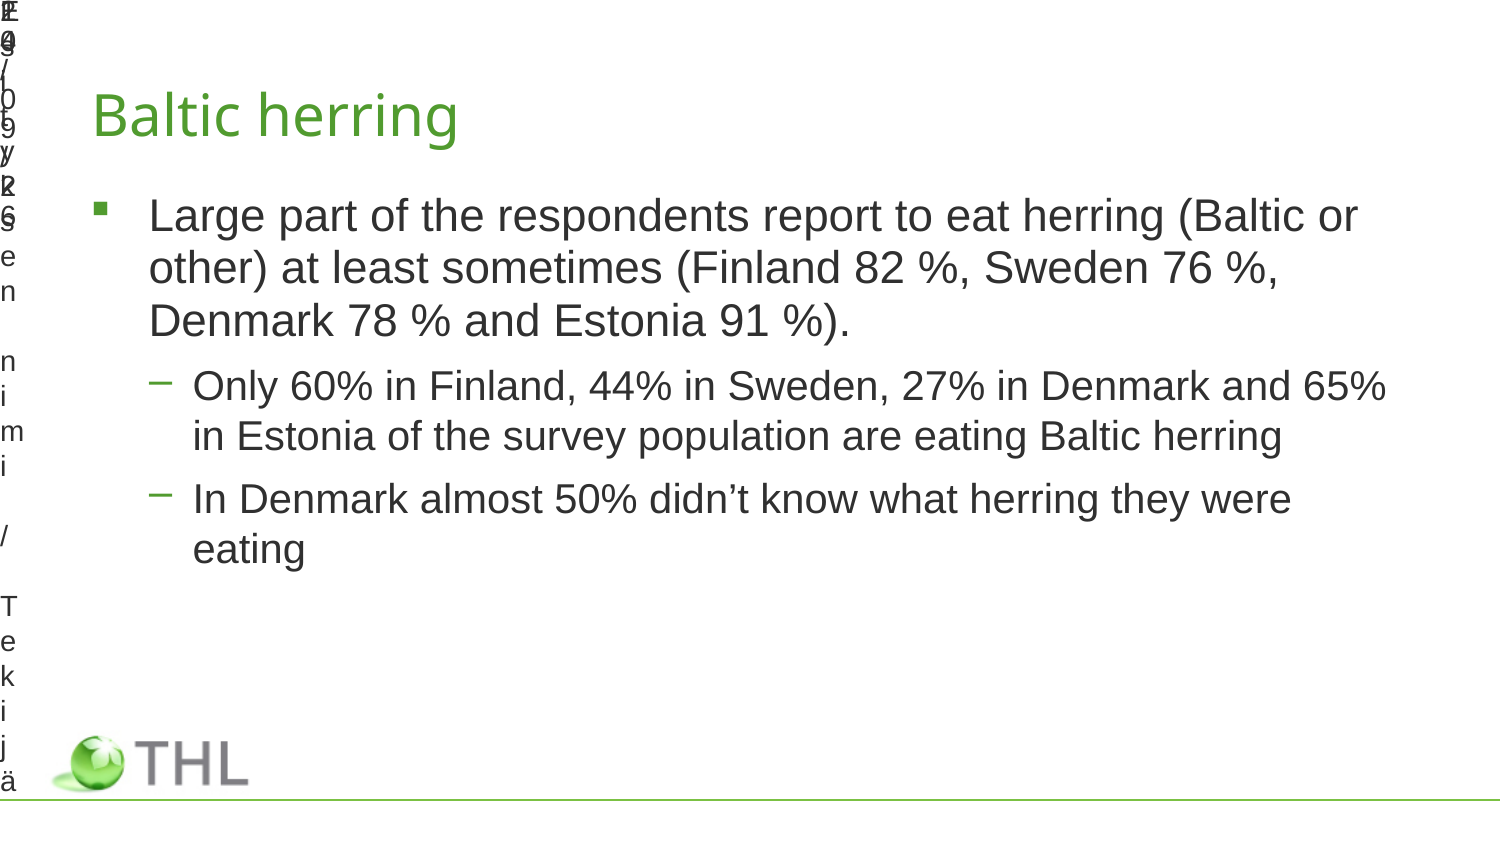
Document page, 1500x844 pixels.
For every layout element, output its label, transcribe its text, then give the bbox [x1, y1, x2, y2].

picture [24, 719, 275, 799]
list Large part of the respondents report to eat herring (Baltic or other) at least sometimes (Finland 82 %, Sweden 76 %, Denmark 78 % and Estonia 91 %). Only 60% in Finland, 44% in Sweden, 27% in Denmark and 65% in Estonia of the survey population are eating Baltic herring In Denmark almost 50% didn’t know what herring they were eating [75, 182, 1424, 723]
title Baltic herring [76, 32, 1424, 156]
